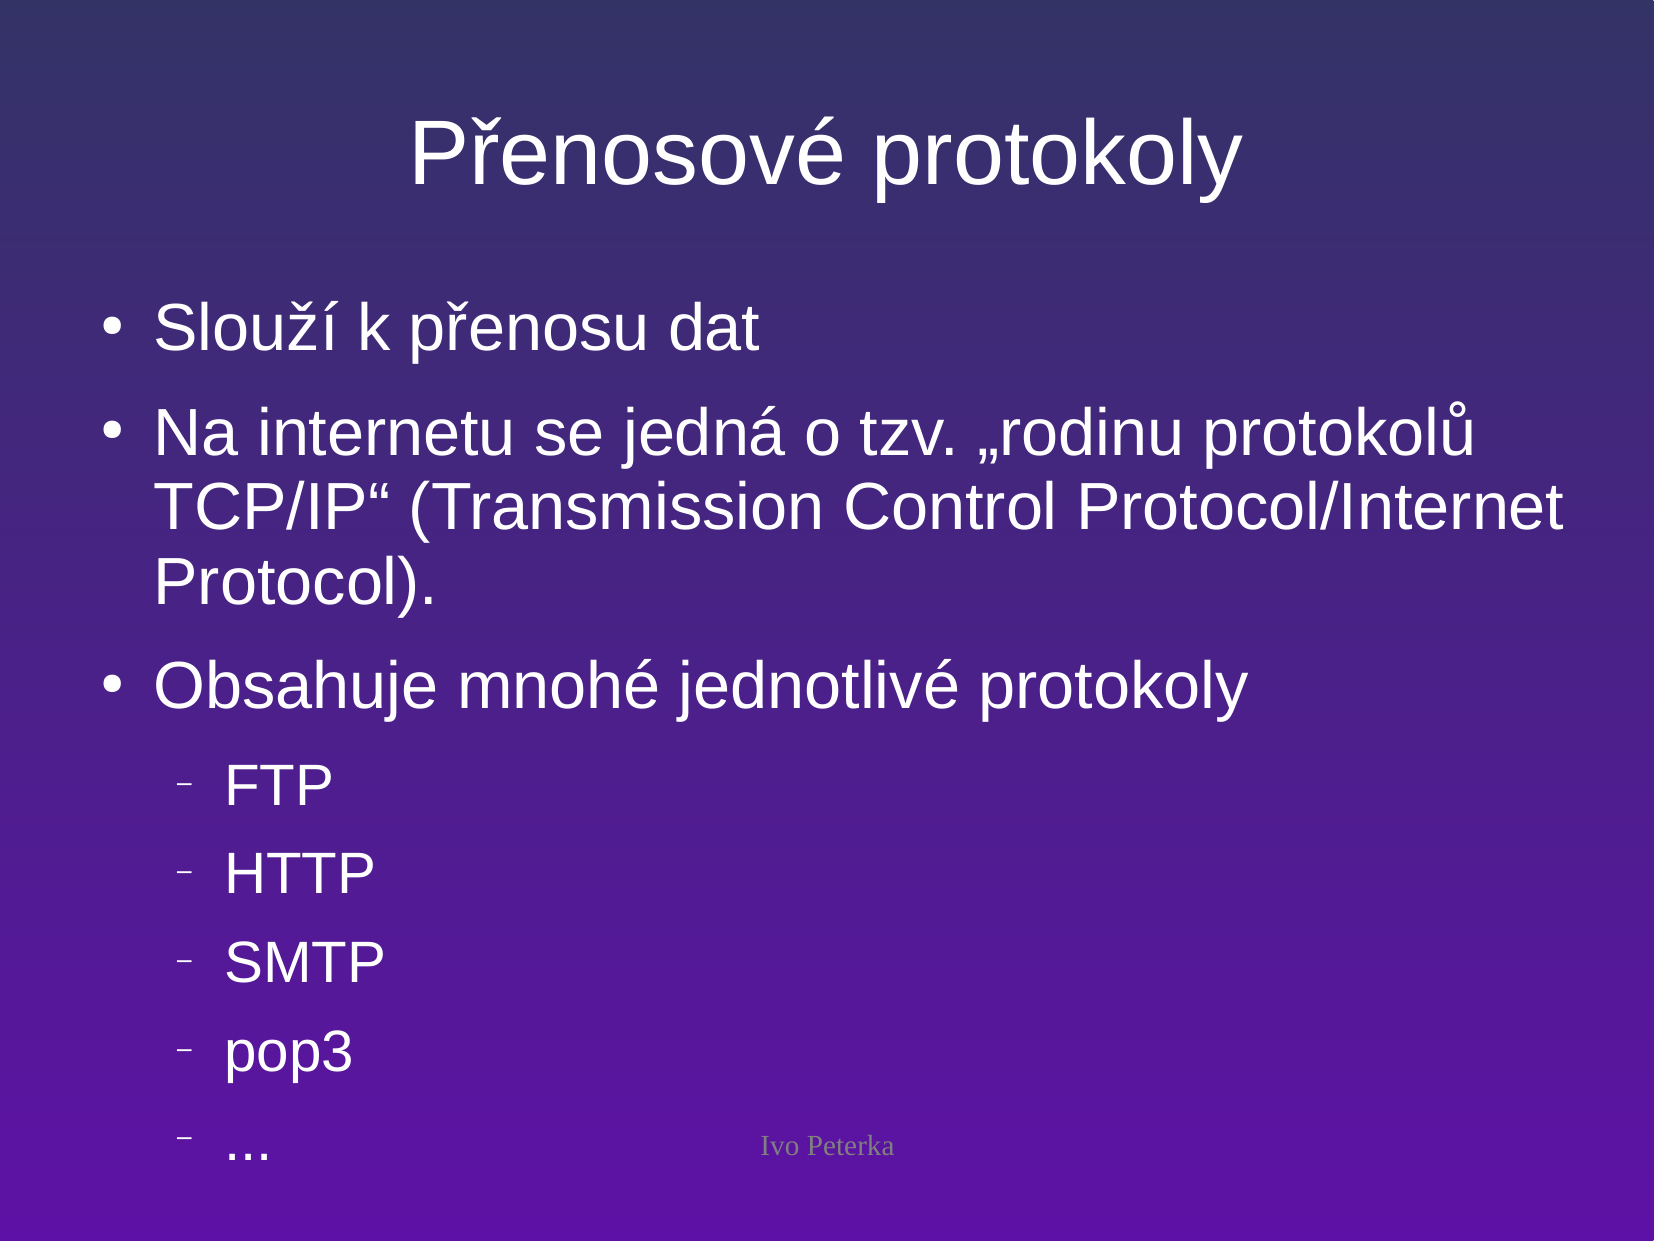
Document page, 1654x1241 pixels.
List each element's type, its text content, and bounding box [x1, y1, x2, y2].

title Přenosové protokoly [82, 49, 1571, 257]
list Slouží k přenosu dat Na internetu se jedná o tzv. „rodinu protokolů TCP/IP“ (Transmission Control Protocol/Internet Protocol). Obsahuje mnohé jednotlivé protokoly FTP HTTP SMTP pop3 ... [82, 290, 1571, 1172]
